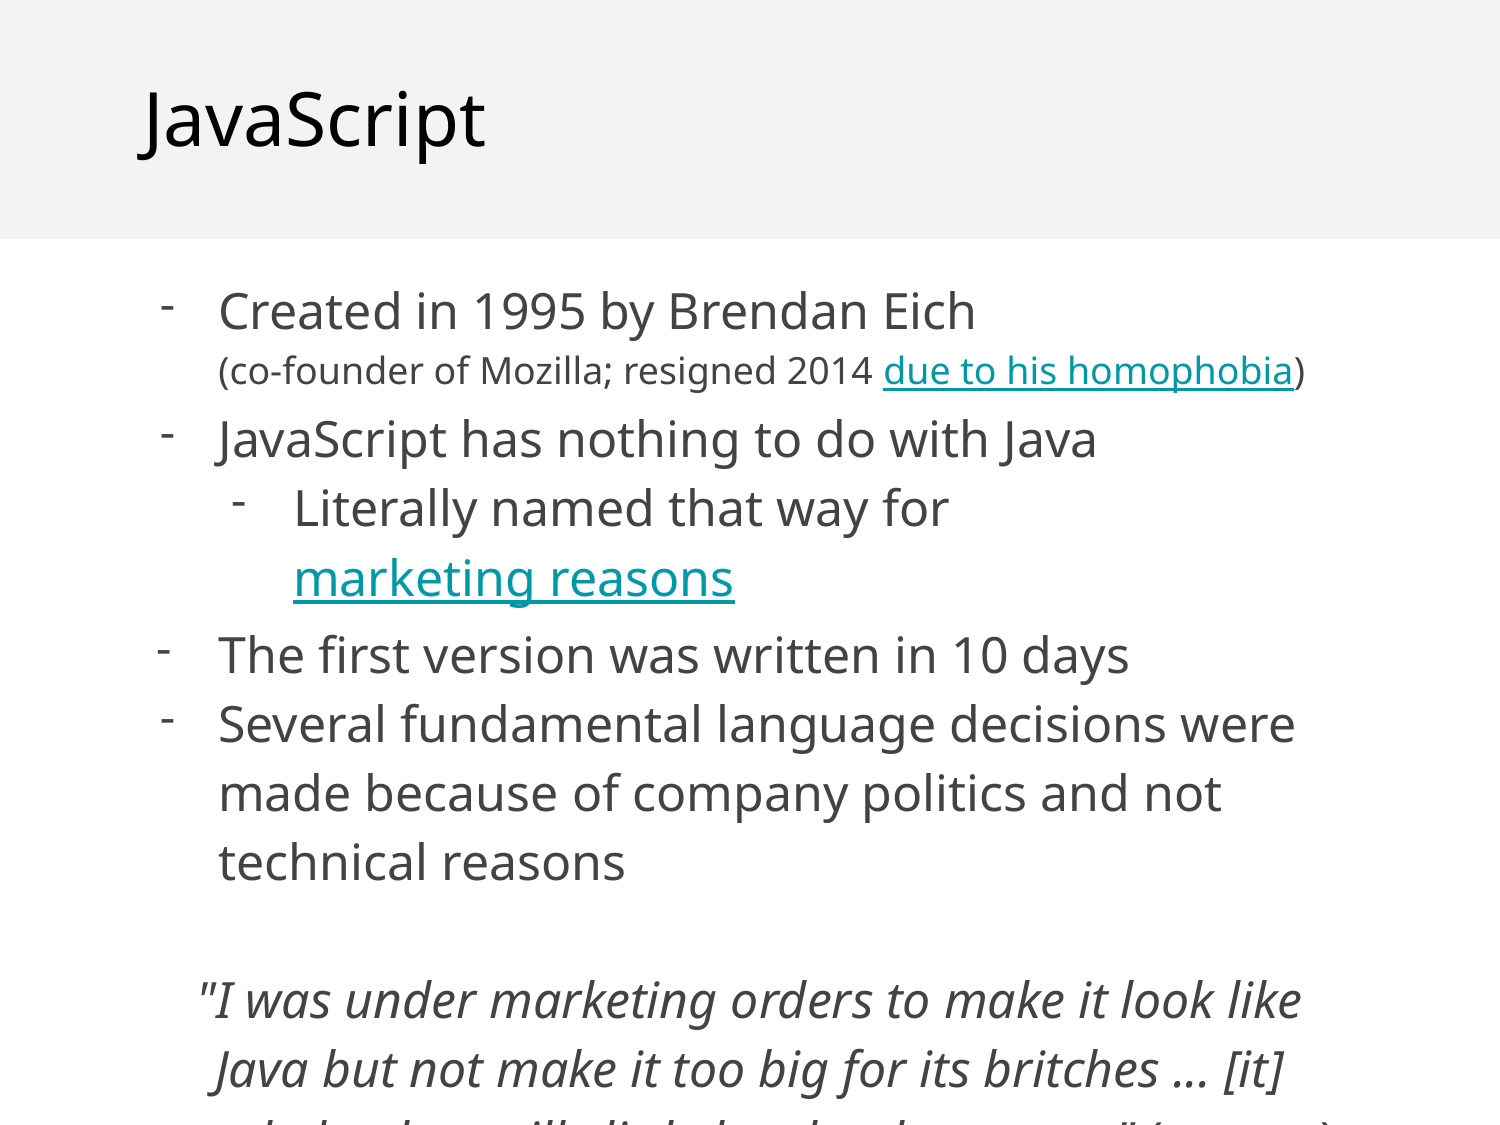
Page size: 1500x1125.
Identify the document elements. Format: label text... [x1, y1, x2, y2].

list Created in 1995 by Brendan Eich (co-founder of Mozilla; resigned 2014 due to his homophobia) JavaScript has nothing to do with Java Literally named that way for marketing reasons The first version was written in 10 days Several fundamental language decisions were made because of company politics and not technical reasons "I was under marketing orders to make it look like Java but not make it too big for its britches ... [it] needed to be a silly little brother language." (source) [128, 255, 1372, 1004]
title JavaScript [128, 56, 1372, 183]
